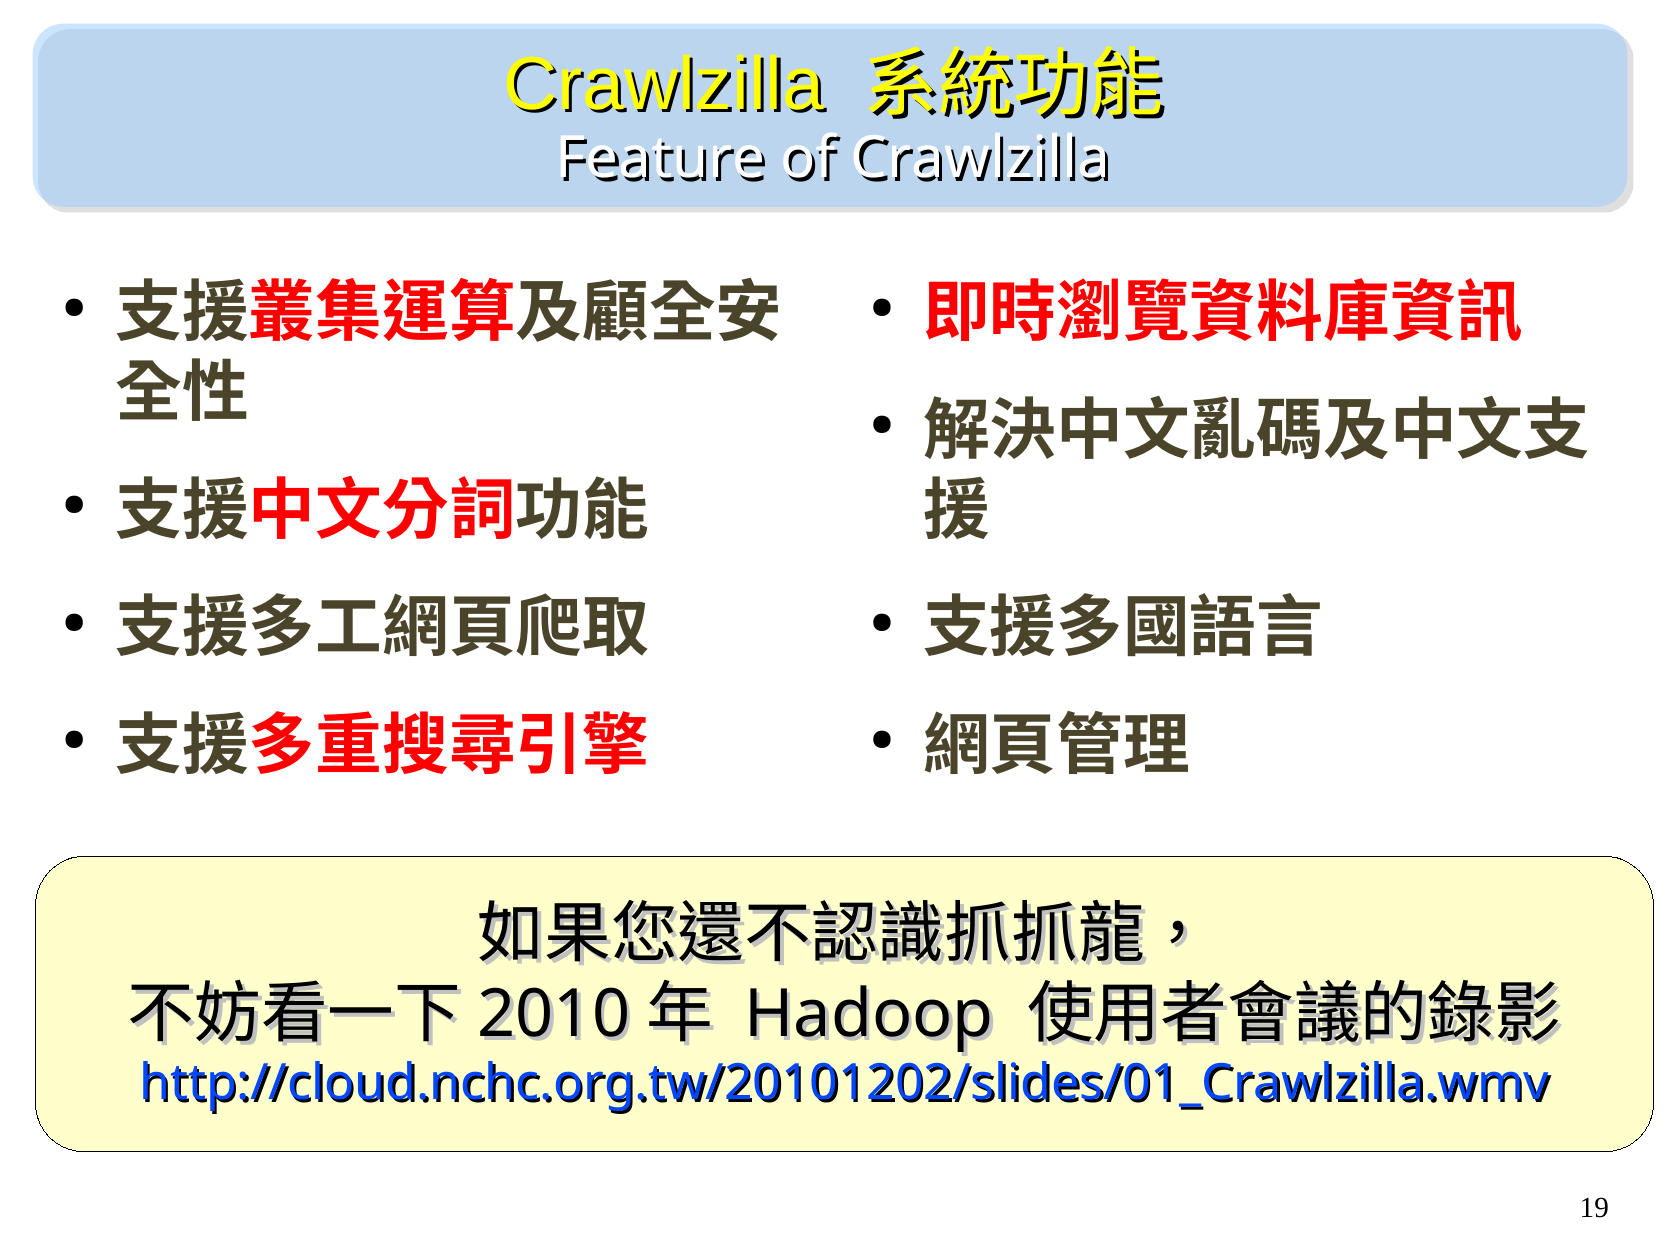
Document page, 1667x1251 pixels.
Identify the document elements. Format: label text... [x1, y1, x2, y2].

title Crawlzilla 系統功能 Feature of Crawlzilla [125, 42, 1542, 191]
text_box [32, 23, 1628, 207]
list 即時瀏覽資料庫資訊 解決中文亂碼及中文支援 支援多國語言 網頁管理 [837, 261, 1616, 827]
text_box 如果您還不認識抓抓龍， 不妨看一下2010年 Hadoop 使用者會議的錄影 http://cloud.nchc.org.tw/20101202/slides/01_Crawlzilla.wmv [35, 856, 1654, 1152]
list 支援叢集運算及顧全安全性 支援中文分詞功能 支援多工網頁爬取 支援多重搜尋引擎 [29, 261, 808, 827]
